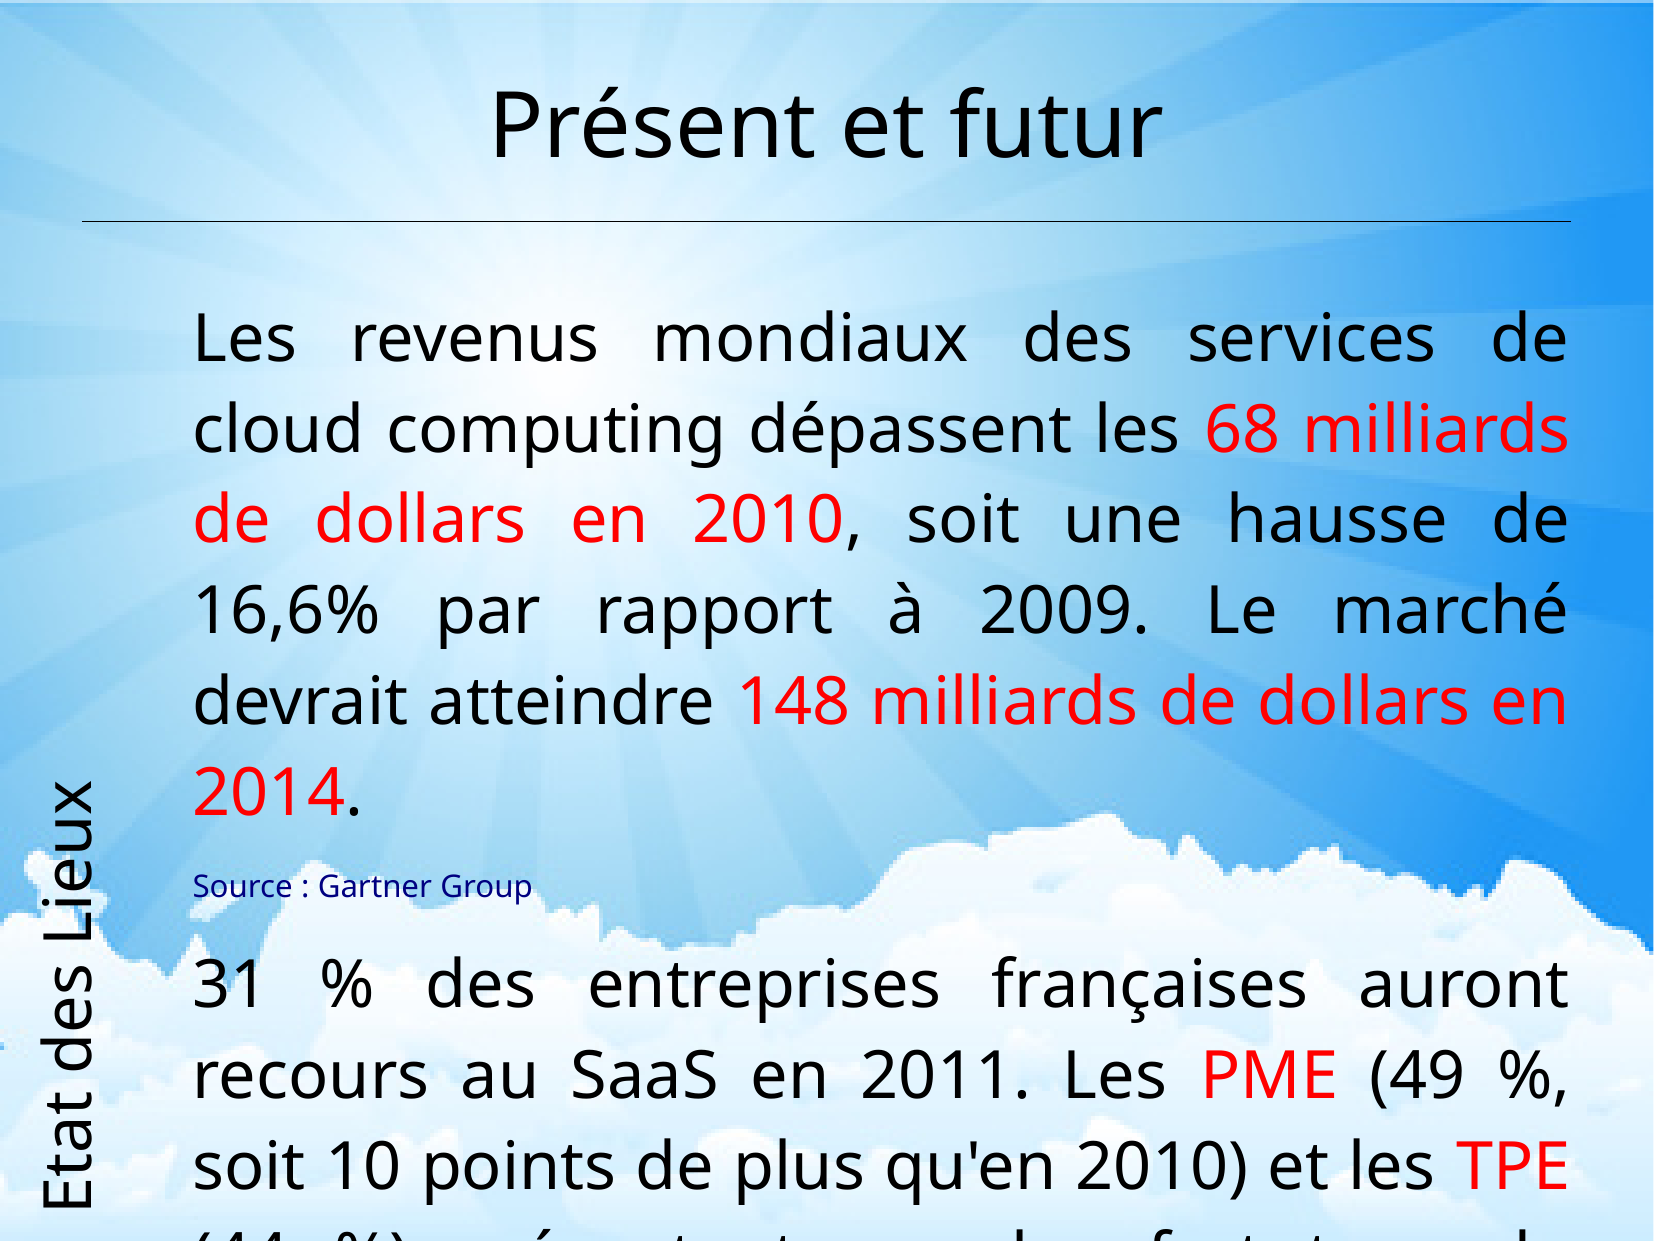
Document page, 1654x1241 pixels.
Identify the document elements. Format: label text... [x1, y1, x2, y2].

picture [0, 0, 1654, 1241]
title Présent et futur [82, 32, 1571, 211]
text_box Etat des Lieux [13, 701, 83, 1229]
list Les revenus mondiaux des services de cloud computing dépassent les 68 milliards de dollars en 2010, soit une hausse de 16,6% par rapport à 2009. Le marché devrait atteindre 148 milliards de dollars en 2014. Source : Gartner Group 31 % des entreprises françaises auront recours au SaaS en 2011. Les PME (49 %, soit 10 points de plus qu'en 2010) et les TPE (44 %) présentent un plus fort taux de demandes Source [121, 290, 1571, 1179]
picture [343, 1236, 351, 1241]
